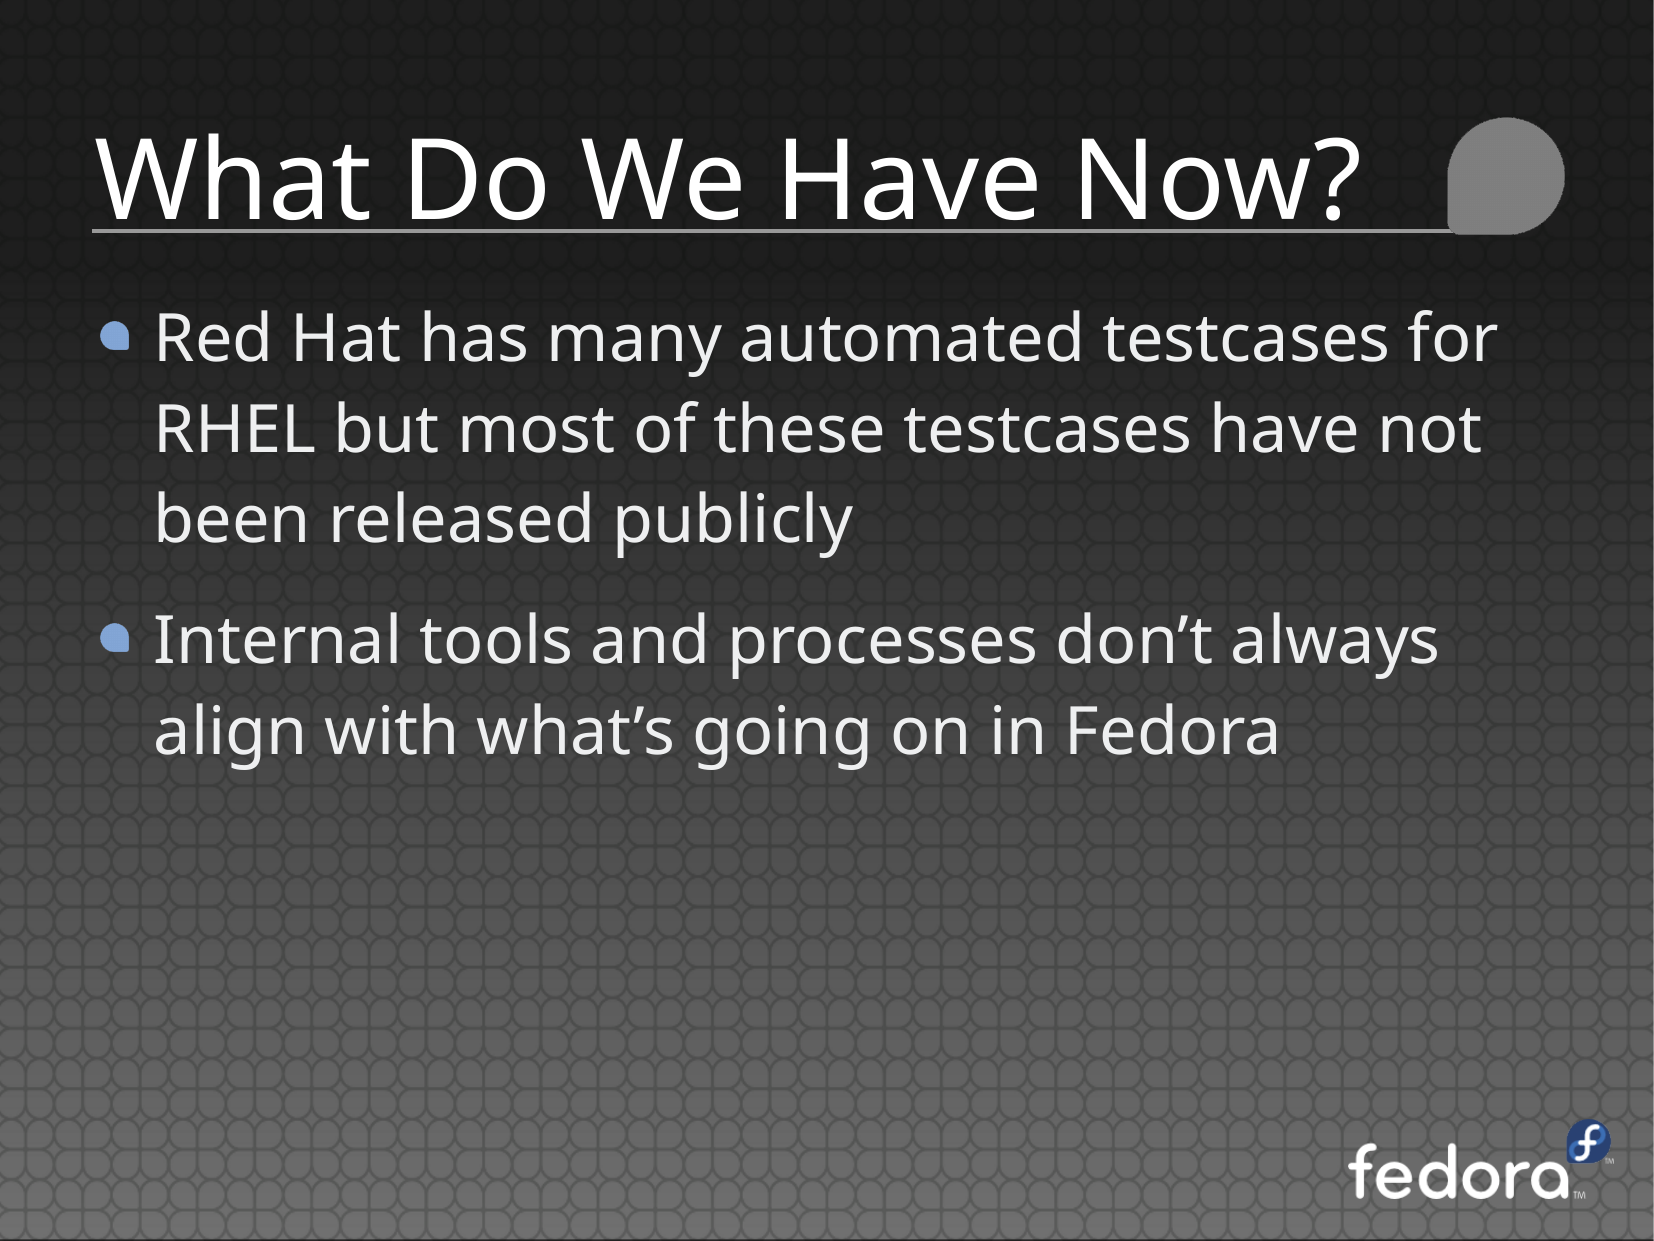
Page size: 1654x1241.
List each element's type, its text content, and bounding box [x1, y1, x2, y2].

title What Do We Have Now? [94, 100, 1426, 251]
list Red Hat has many automated testcases for RHEL but most of these testcases have not been released publicly Internal tools and processes don’t always align with what’s going on in Fedora [82, 290, 1571, 1094]
picture [0, 0, 1654, 1241]
